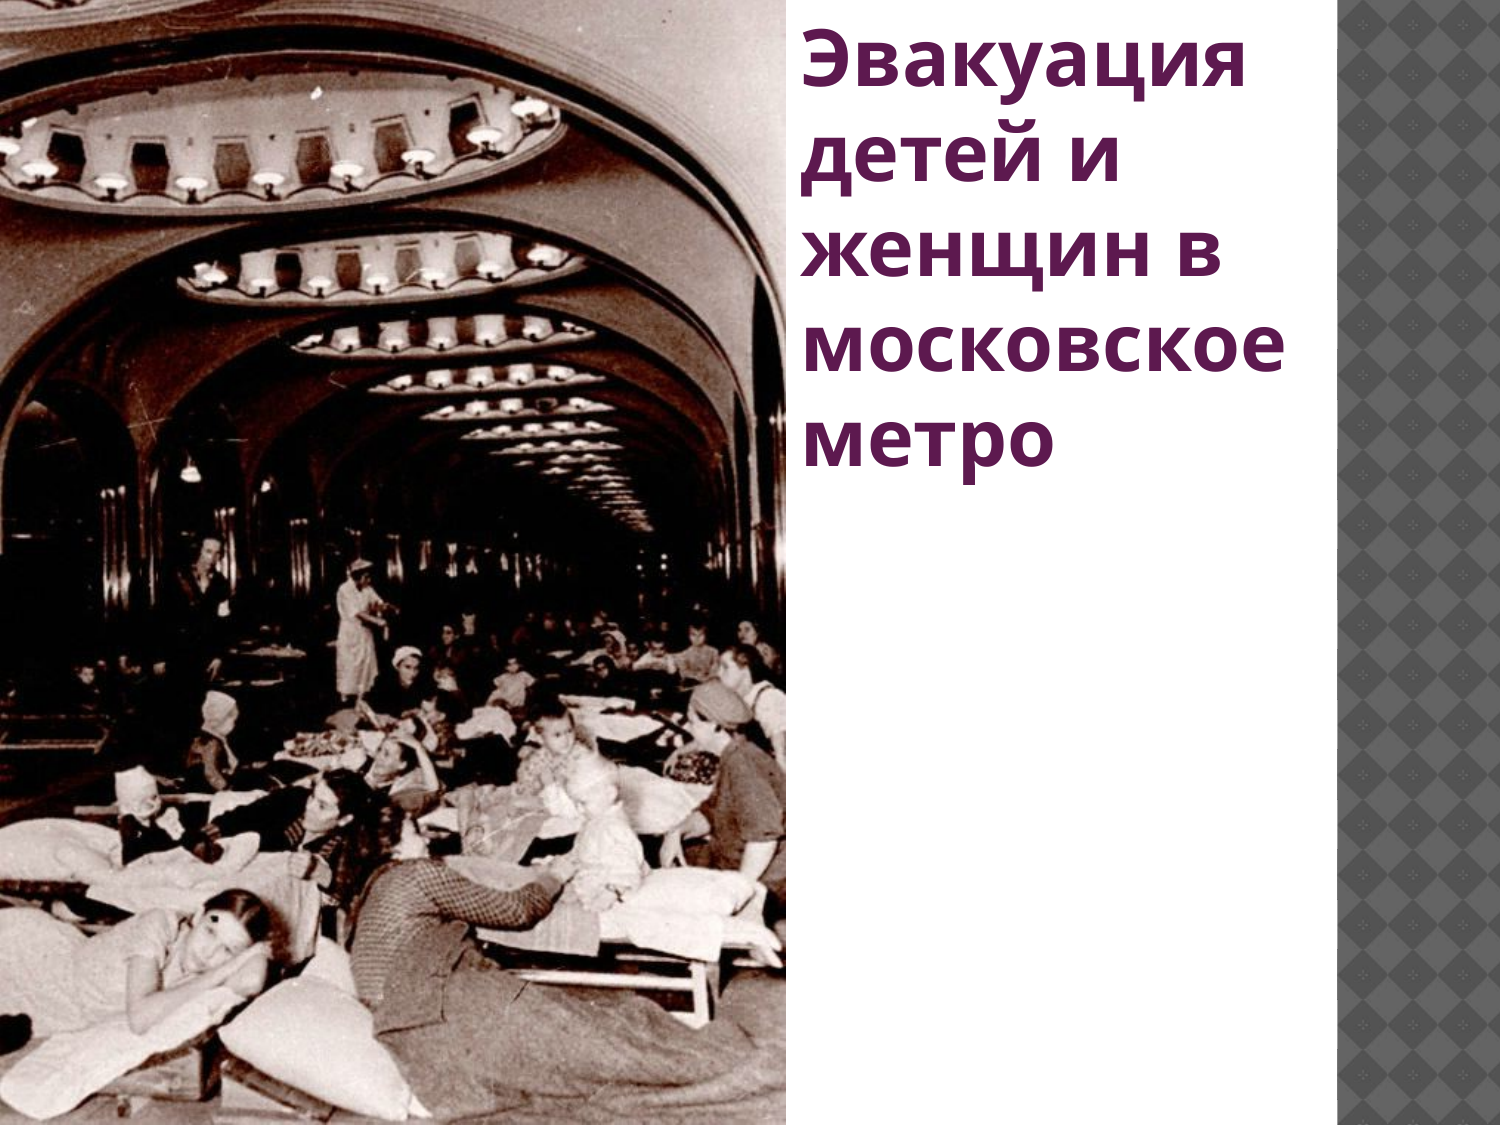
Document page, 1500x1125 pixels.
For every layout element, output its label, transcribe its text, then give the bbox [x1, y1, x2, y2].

picture [0, 0, 786, 1125]
title Эвакуация детей и женщин в московское метро [786, 0, 1348, 528]
